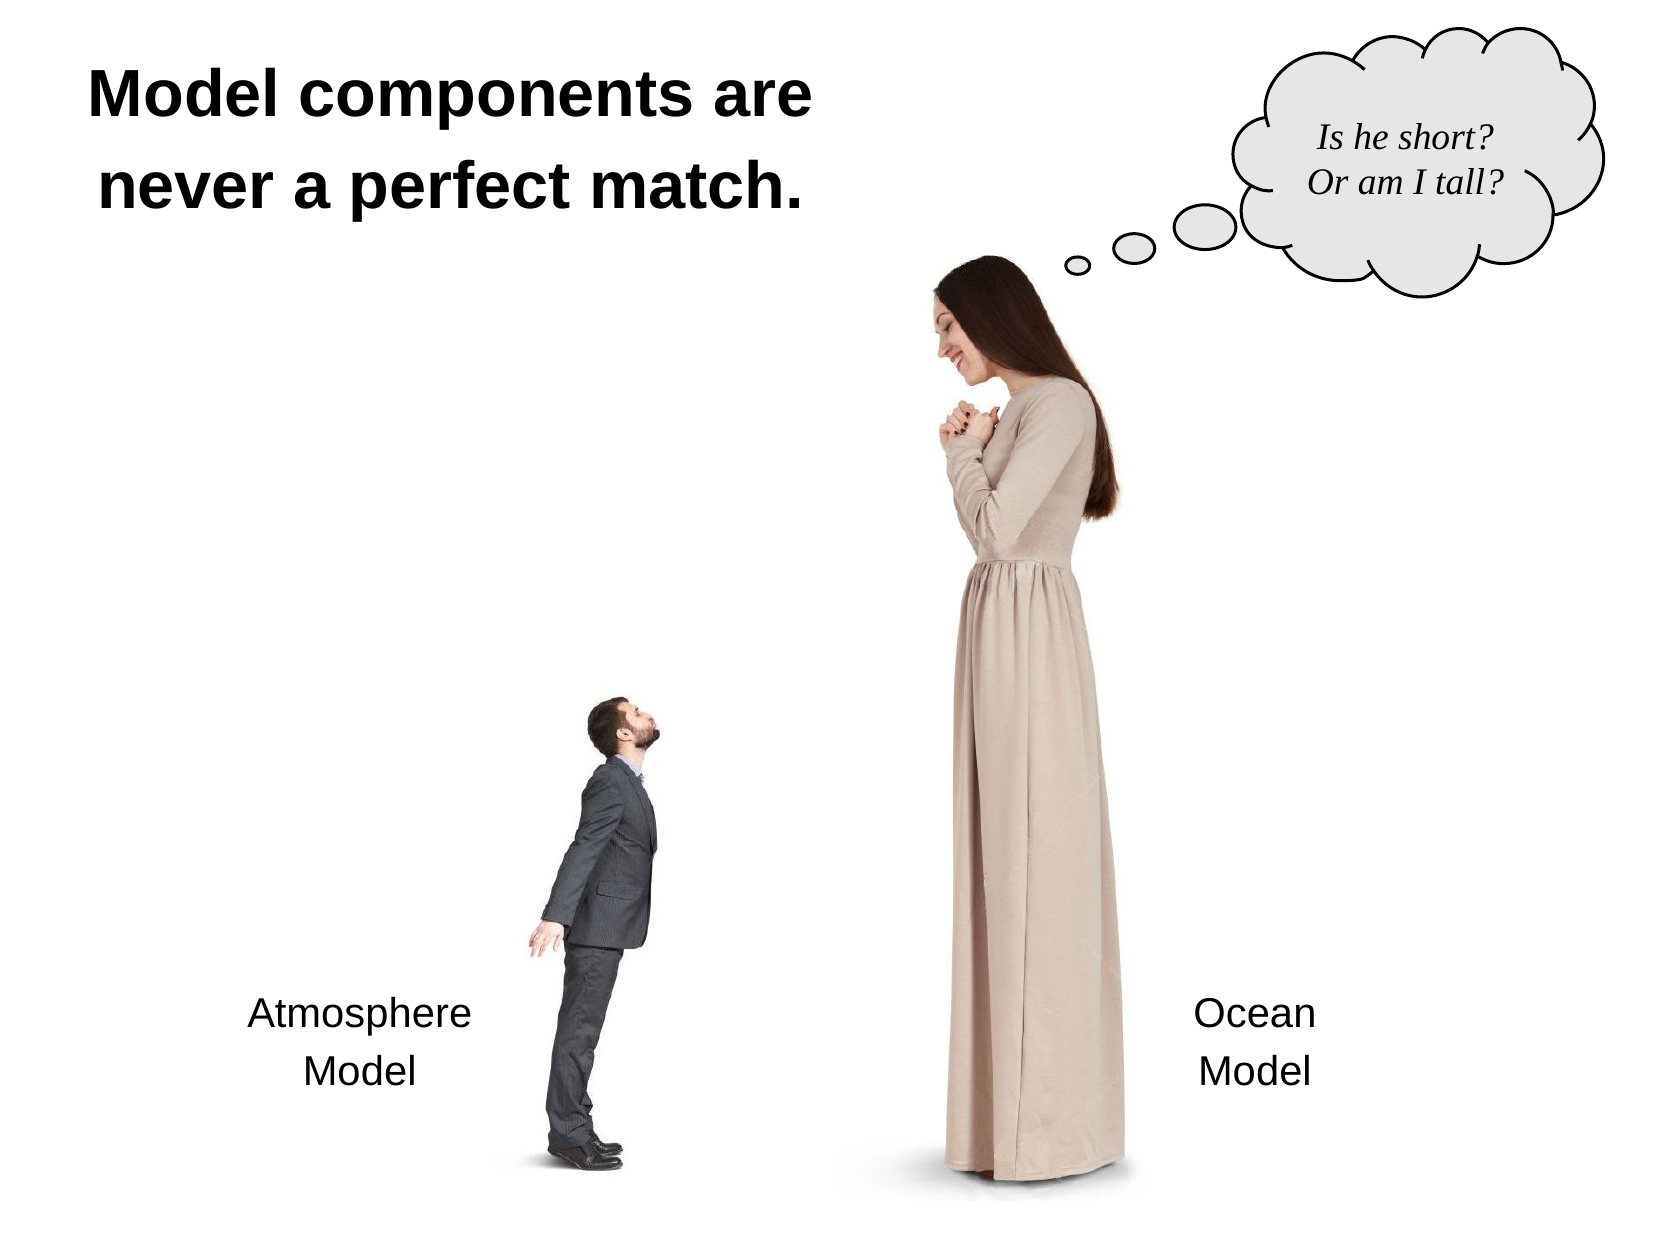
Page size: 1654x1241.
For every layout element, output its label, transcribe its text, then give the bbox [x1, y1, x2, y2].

text_box Is he short? Or am I tall? [1232, 28, 1604, 297]
text_box Atmosphere Model [247, 978, 473, 1094]
picture [778, 242, 1203, 1201]
text_box Ocean Model [1193, 978, 1317, 1094]
text_box Model components are never a perfect match. [39, 38, 863, 223]
text_box Is he short? Or am I tall? [1113, 233, 1155, 264]
picture [492, 671, 720, 1192]
text_box Is he short? Or am I tall? [1174, 204, 1236, 250]
